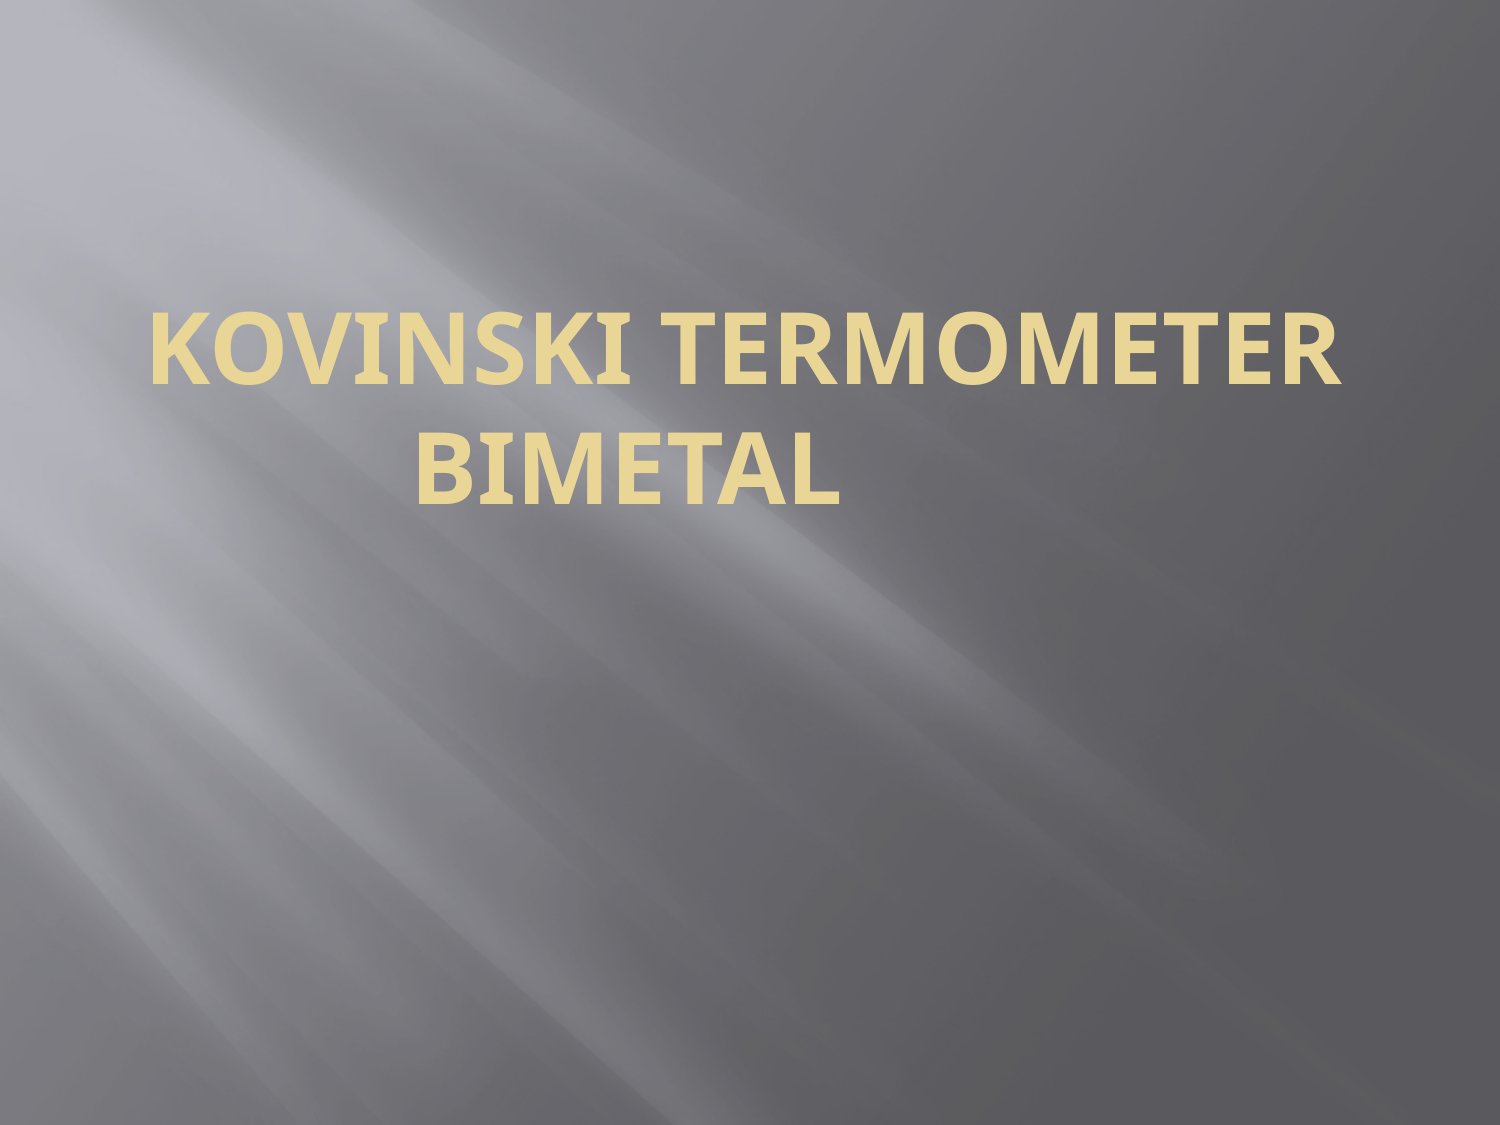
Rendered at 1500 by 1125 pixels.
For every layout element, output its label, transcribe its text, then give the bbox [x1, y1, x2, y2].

title KOVINSKI TERMOMETER BIMETAL [69, 224, 1420, 525]
picture [0, 0, 1500, 1125]
